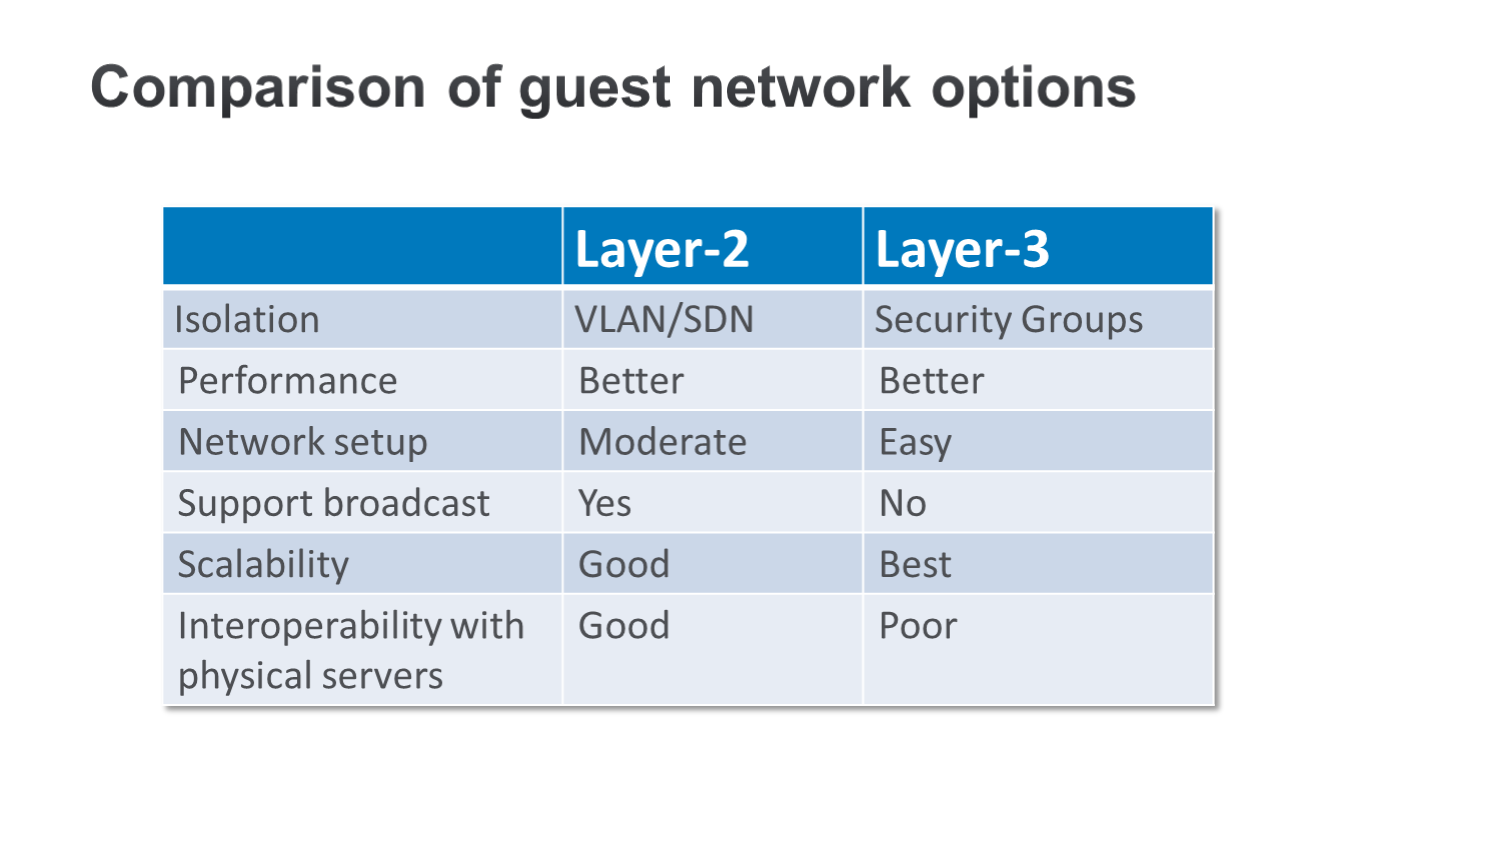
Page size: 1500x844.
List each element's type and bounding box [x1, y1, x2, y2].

text_box [54, 32, 1384, 156]
picture [158, 195, 1227, 726]
